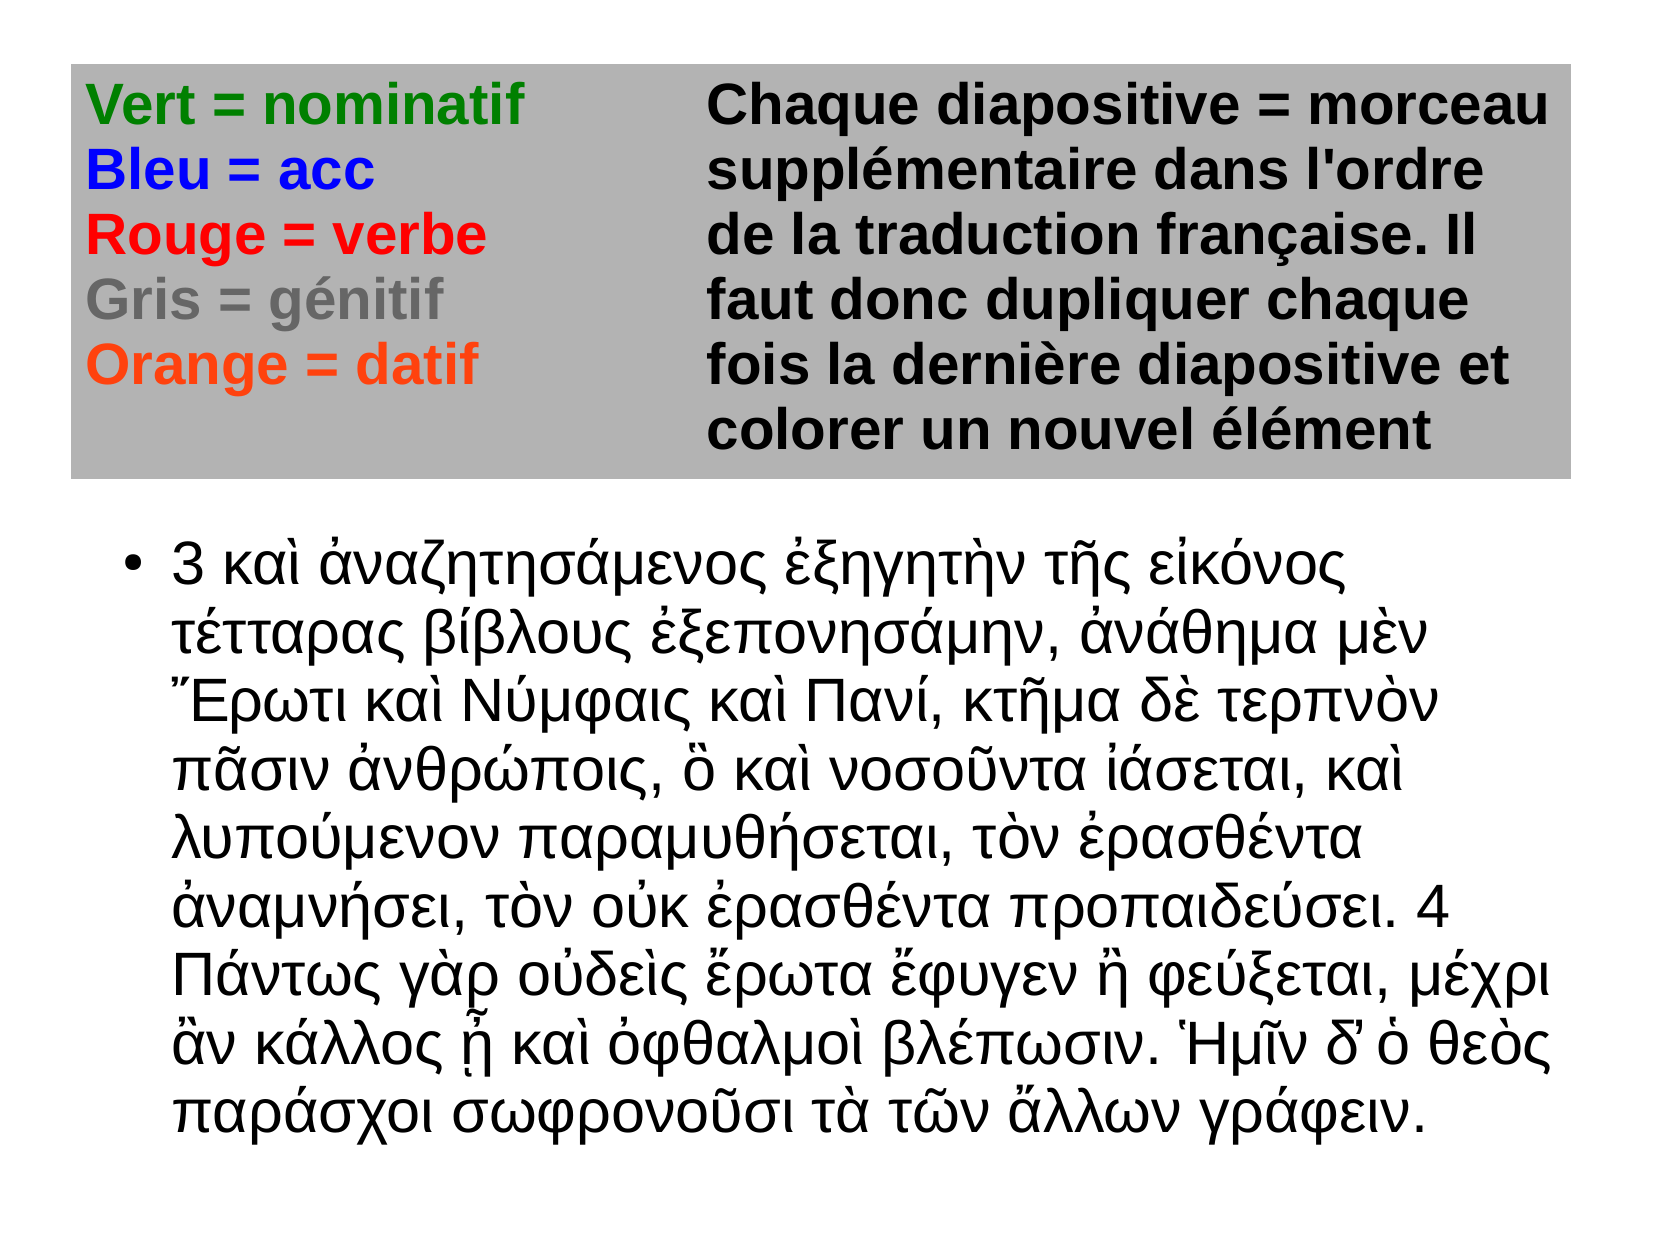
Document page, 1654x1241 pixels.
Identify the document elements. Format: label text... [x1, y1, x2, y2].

table_header Chaque diapositive = morceau supplémentaire dans l'ordre de la traduction française. Il faut donc dupliquer chaque fois la dernière diapositive et colorer un nouvel élément [692, 64, 1571, 479]
list 3 καὶ ἀναζητησάμενος ἐξηγητὴν τῆς εἰκόνος τέτταρας βίβλους ἐξεπονησάμην, ἀνάθημα μὲν Ἔρωτι καὶ Νύμφαις καὶ Πανί, κτῆμα δὲ τερπνὸν πᾶσιν ἀνθρώποις, ὃ καὶ νοσοῦντα ἰάσεται, καὶ λυπούμενον παραμυθήσεται, τὸν ἐρασθέντα ἀναμνήσει, τὸν οὐκ ἐρασθέντα προπαιδεύσει. 4 Πάντως γὰρ οὐδεὶς ἔρωτα ἔφυγεν ἢ φεύξεται, μέχρι ἂν κάλλος ᾖ καὶ ὀφθαλμοὶ βλέπωσιν. Ἡμῖν δ̓ ὁ θεὸς παράσχοι σωφρονοῦσι τὰ τῶν ἄλλων γράφειν. [106, 479, 1571, 1170]
table_header Vert = nominatif Bleu = acc Rouge = verbe Gris = génitif Orange = datif [71, 64, 692, 479]
